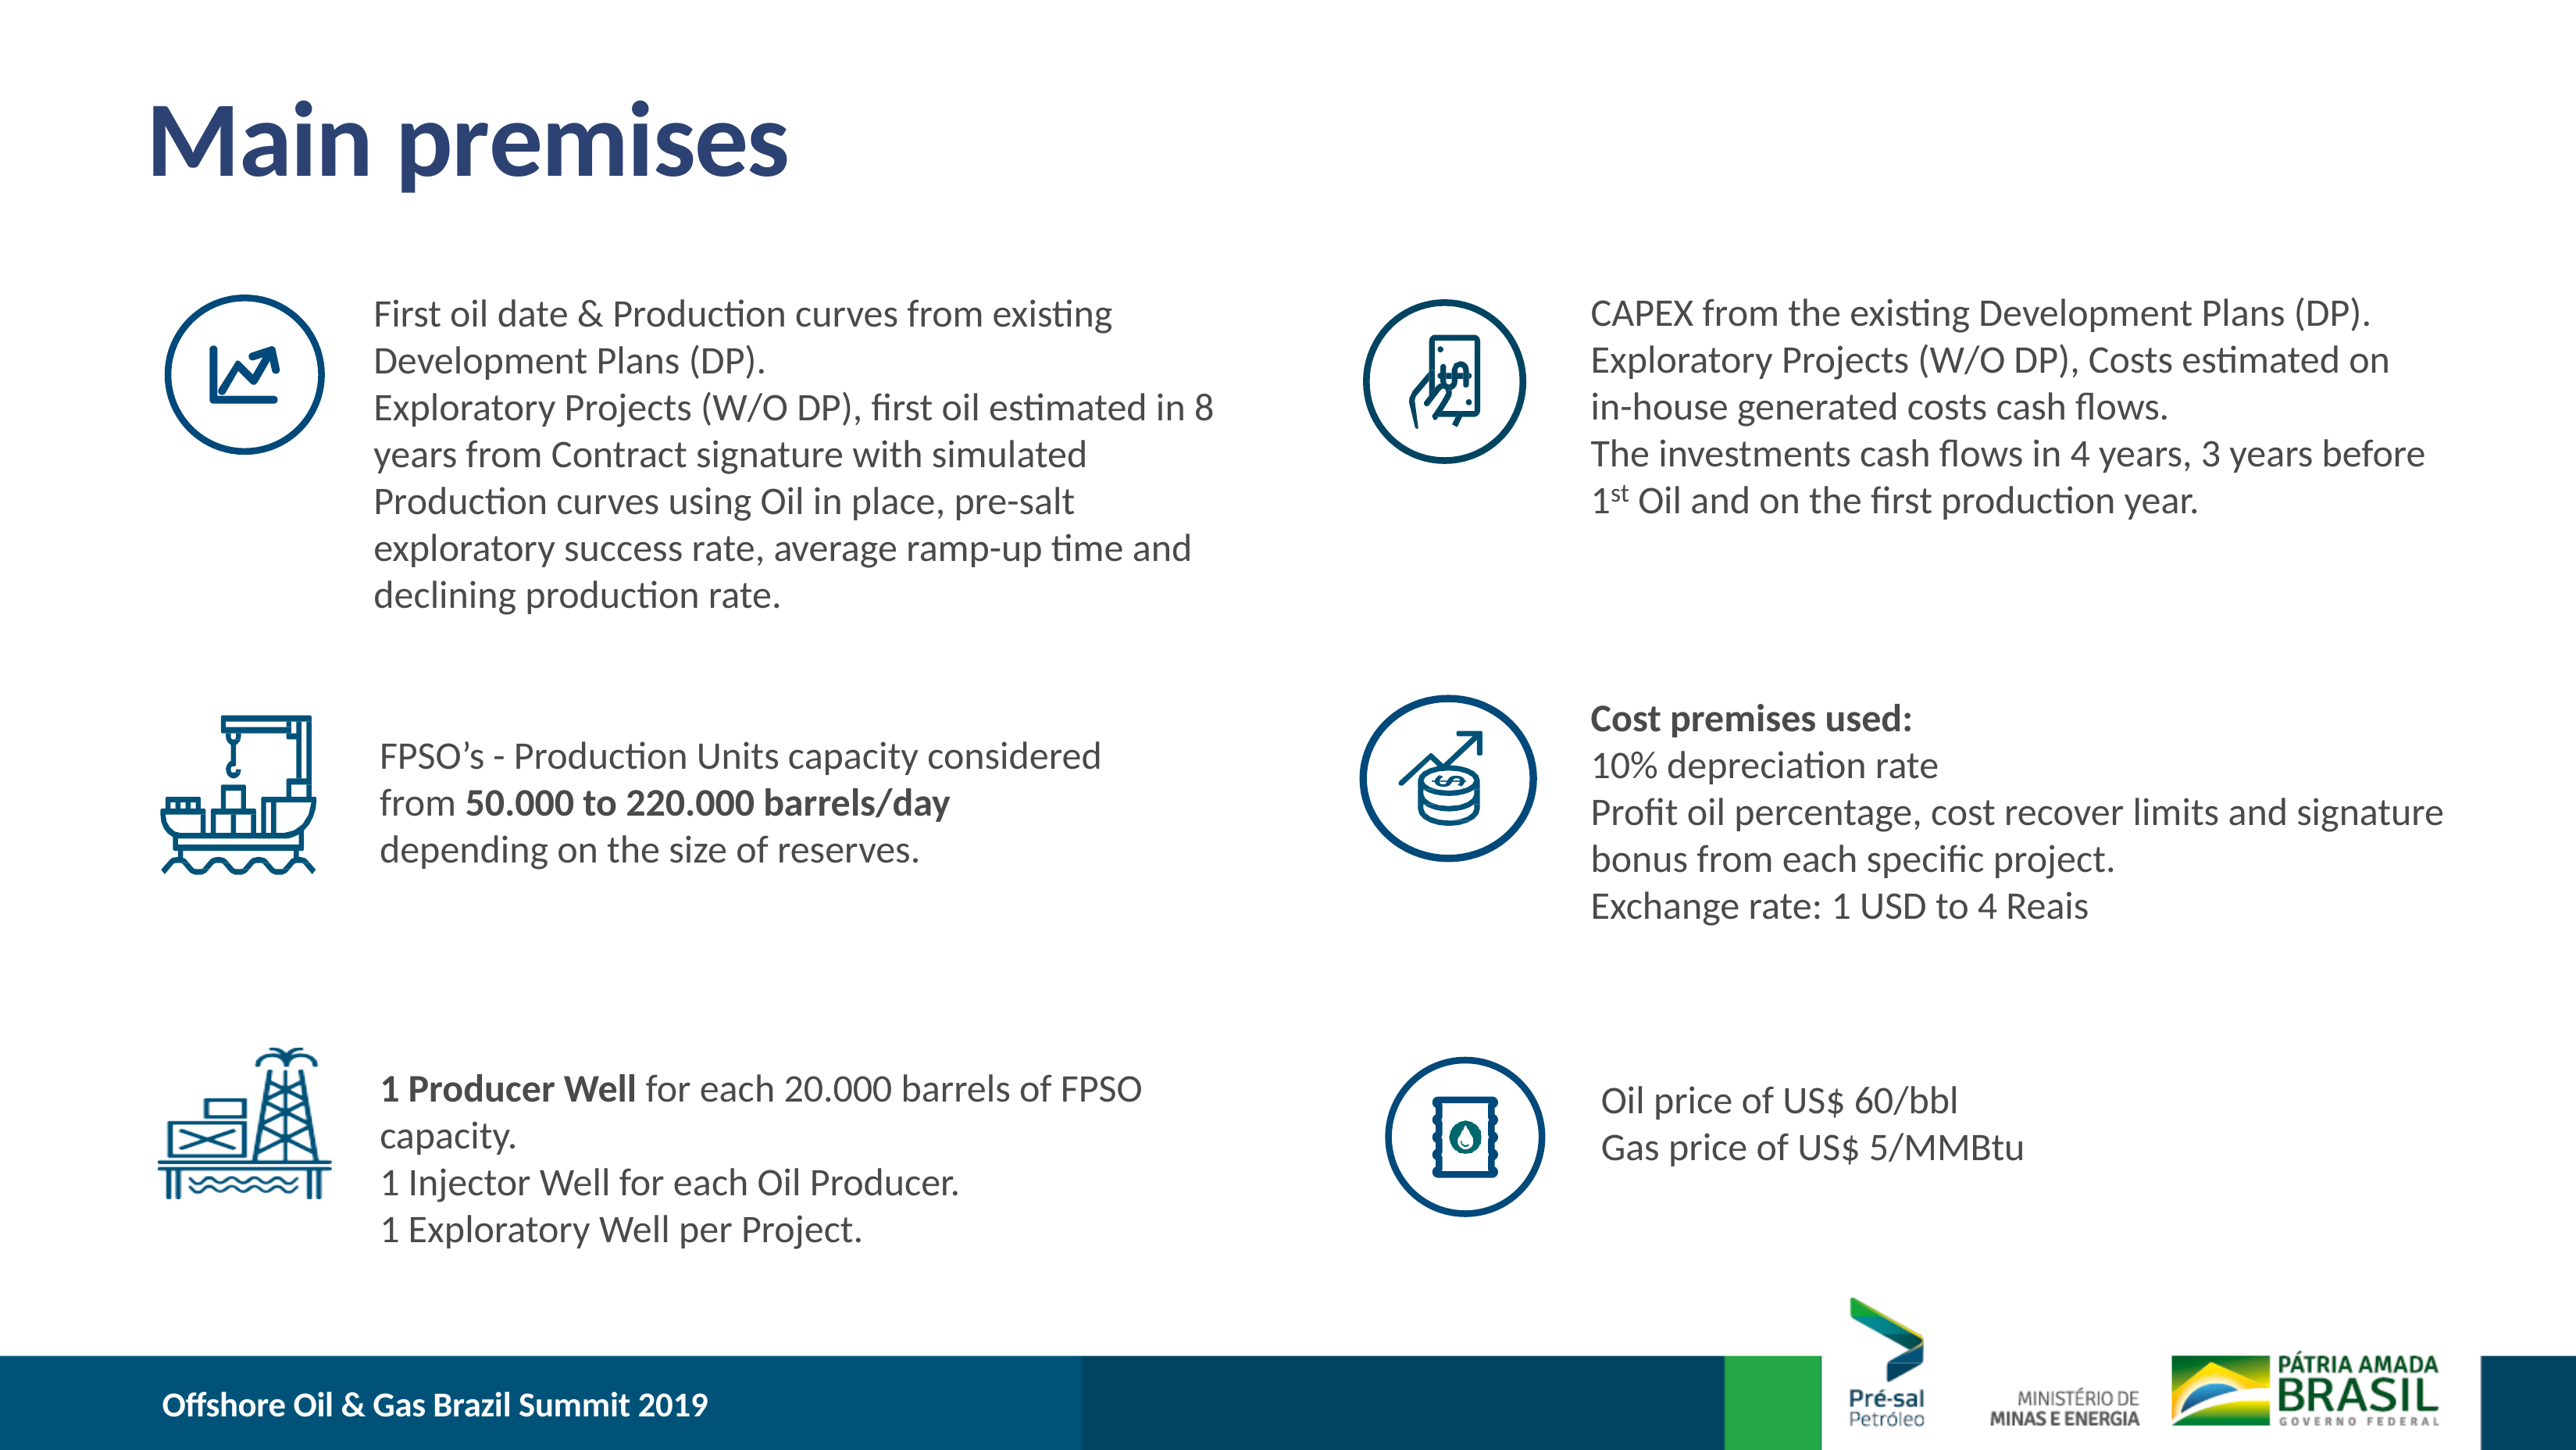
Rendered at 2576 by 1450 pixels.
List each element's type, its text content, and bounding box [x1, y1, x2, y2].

text_box [172, 302, 318, 448]
title Main premises [134, 45, 1749, 243]
text_box 1 Producer Well for each 20.000 barrels of FPSO capacity. 1 Injector Well for each Oil Producer. 1 Exploratory Well per Project. [368, 1057, 1160, 1256]
text_box [1367, 702, 1529, 855]
text_box Oil price of US$ 60/bbl Gas price of US$ 5/MMBtu [1589, 1069, 2512, 1174]
text_box [1370, 306, 1519, 457]
text_box [158, 1048, 332, 1198]
text_box [1392, 1064, 1538, 1210]
text_box Offshore Oil & Gas Brazil Summit 2019 [160, 1388, 888, 1424]
text_box CAPEX from the existing Development Plans (DP). Exploratory Projects (W/O DP), Costs estimated on in-house generated costs cash flows. The investments cash flows in 4 years, 3 years before 1st Oil and on the first production year. [1579, 281, 2446, 528]
text_box [160, 715, 317, 875]
text_box First oil date & Production curves from existing Development Plans (DP). Exploratory Projects (W/O DP), first oil estimated in 8 years from Contract signature with simulated Production curves using Oil in place, pre-salt exploratory success rate, average ramp-up time and declining production rate. [362, 282, 1229, 622]
text_box Cost premises used: 10% depreciation rate Profit oil percentage, cost recover limits and signature bonus from each specific project. Exchange rate: 1 USD to 4 Reais [1579, 687, 2465, 933]
text_box FPSO’s - Production Units capacity considered from 50.000 to 220.000 barrels/day depending on the size of reserves. [368, 725, 1120, 877]
